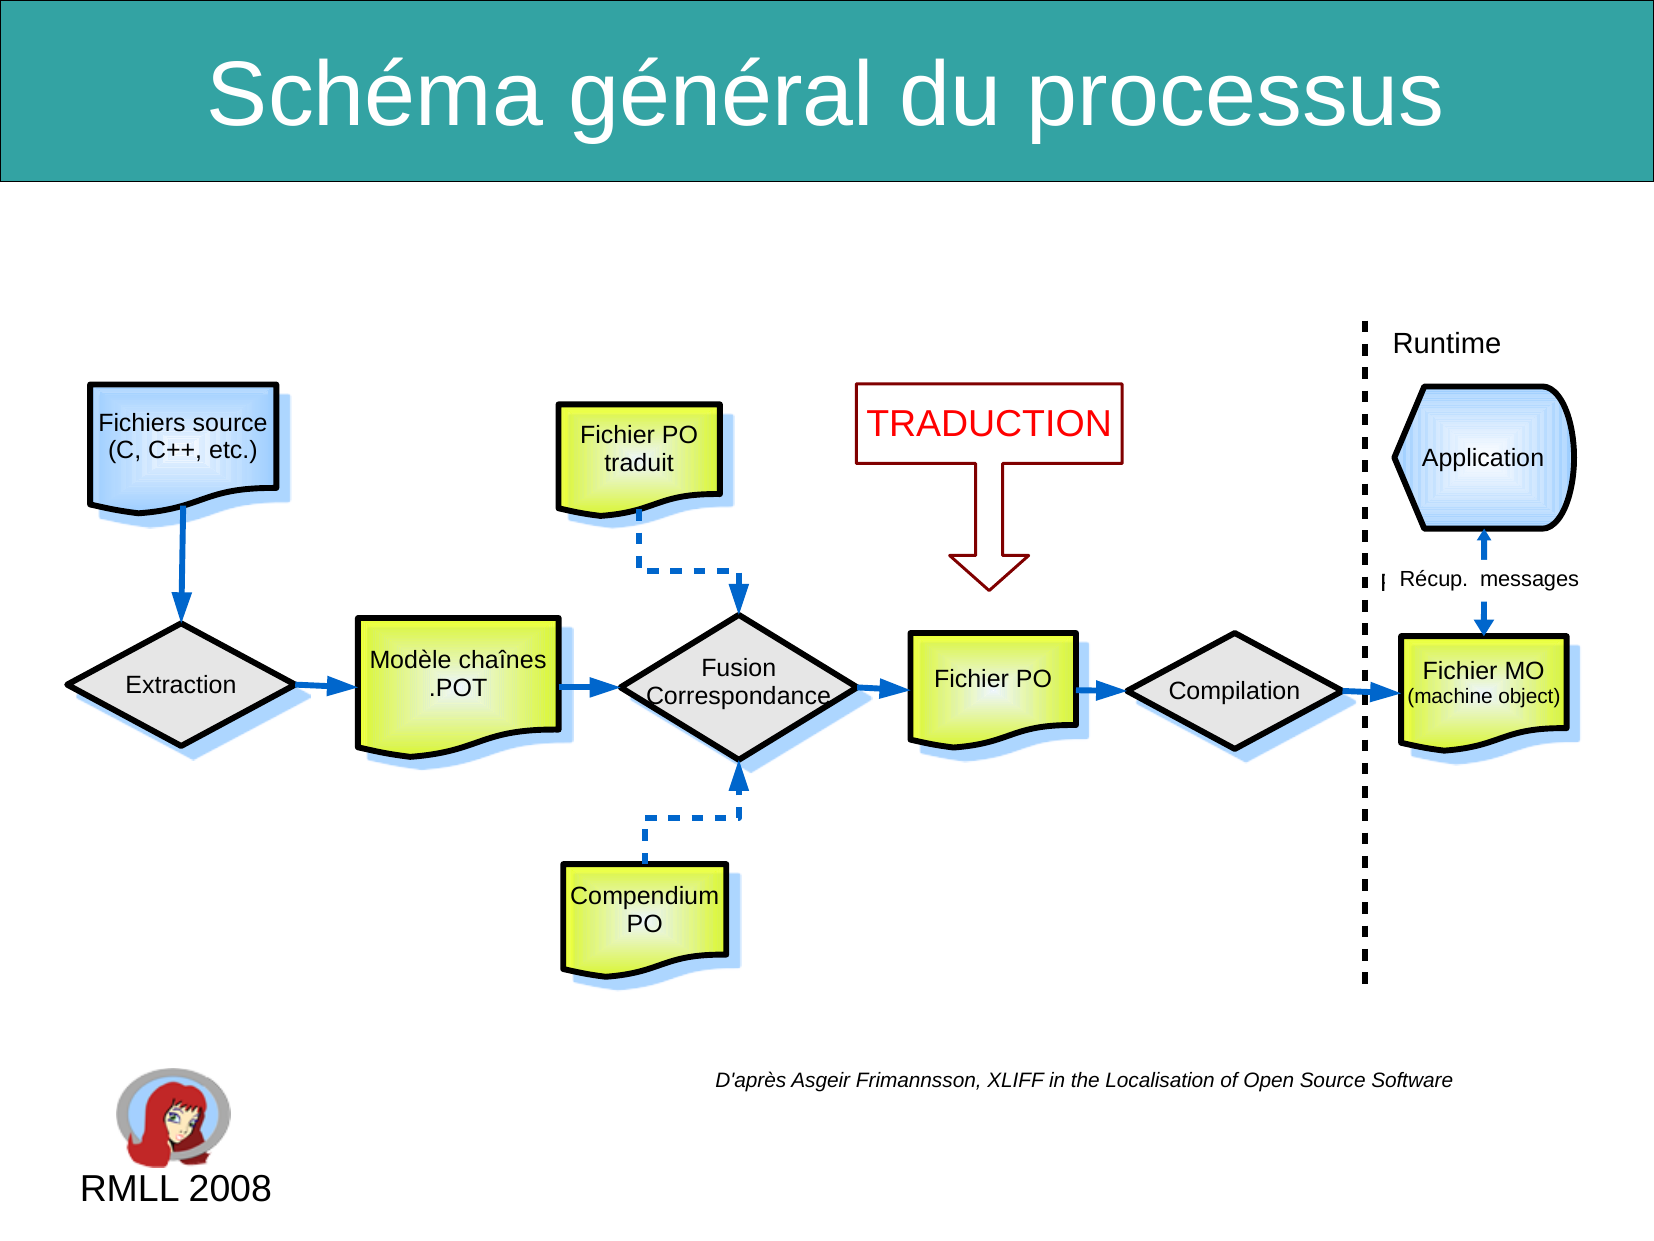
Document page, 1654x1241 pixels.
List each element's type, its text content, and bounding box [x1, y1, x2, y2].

title Schéma général du processus [82, 0, 1571, 198]
text_box Fusion Correspondance [621, 615, 857, 760]
text_box Récup. messages [1384, 559, 1595, 602]
text_box TRADUCTION [856, 383, 1123, 591]
text_box Compilation [1127, 633, 1342, 749]
text_box Fichier PO [910, 633, 1076, 748]
text_box Modèle chaînes .POT [357, 618, 559, 757]
picture [116, 1068, 231, 1168]
text_box Fichier PO traduit [558, 404, 720, 516]
text_box Fichier MO (machine object) [1401, 636, 1567, 751]
text_box D'après Asgeir Frimannsson, XLIFF in the Localisation of Open Source Software [700, 1061, 1468, 1123]
text_box Fichiers source (C, C++, etc.) [90, 384, 277, 514]
text_box Application [1394, 386, 1575, 529]
text_box Compendium PO [563, 864, 727, 977]
text_box Extraction [67, 623, 295, 746]
text_box Runtime [1377, 319, 1517, 383]
